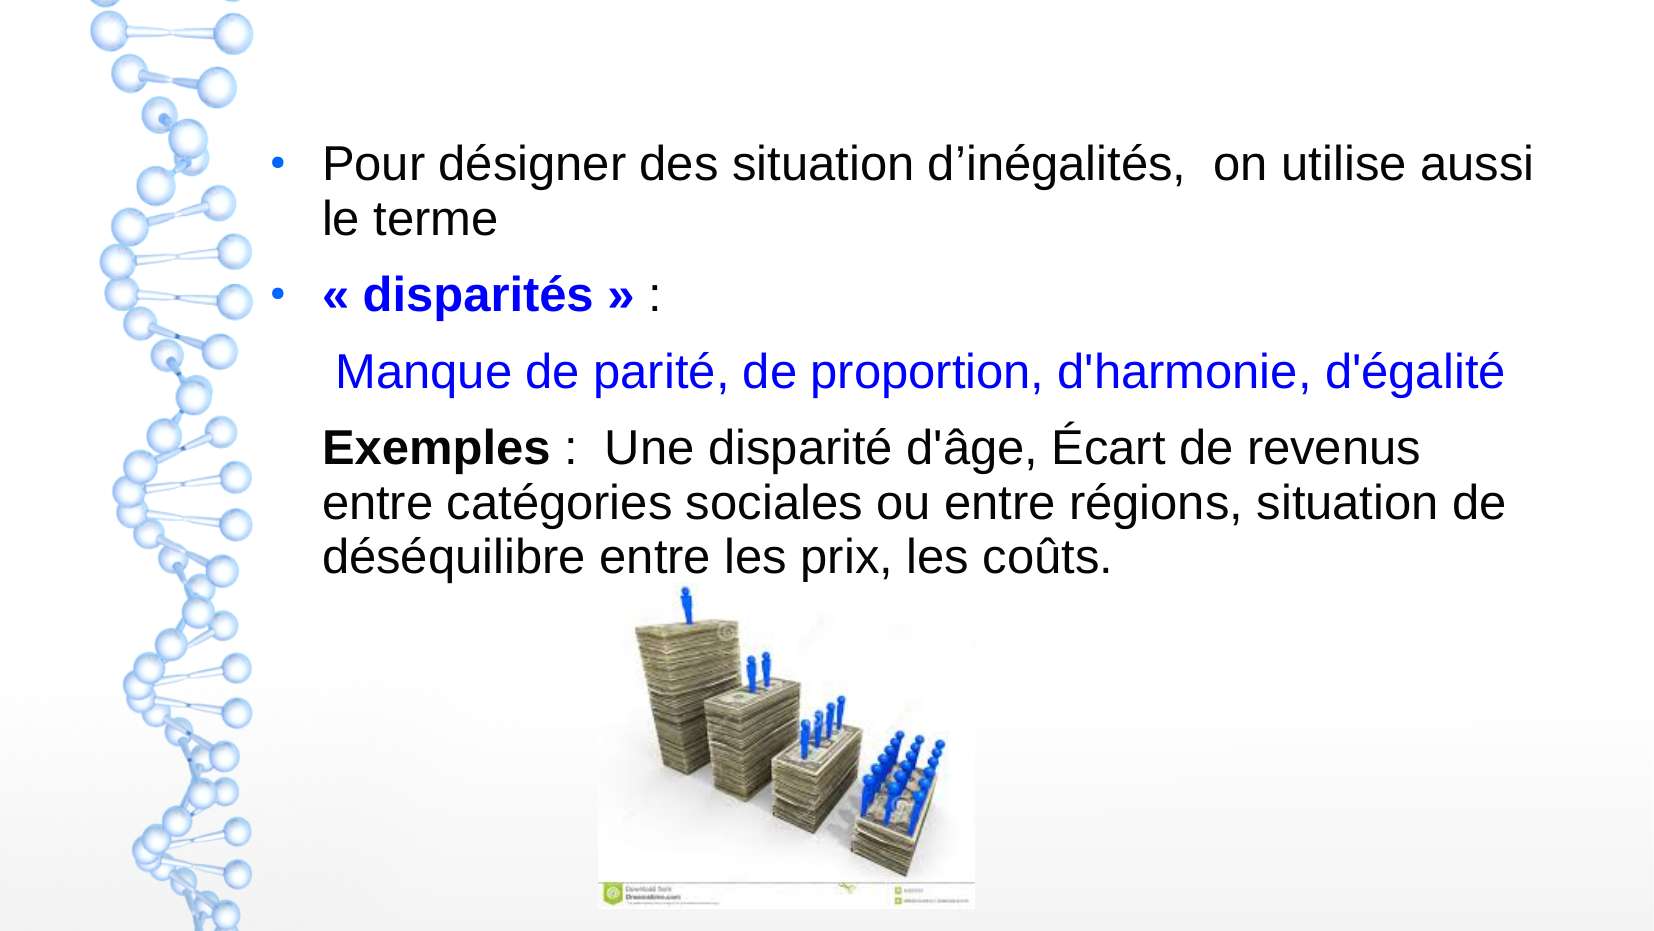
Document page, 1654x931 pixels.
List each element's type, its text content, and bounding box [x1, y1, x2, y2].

list Pour désigner des situation d’inégalités, on utilise aussi le terme « disparités » : Manque de parité, de proportion, d'harmonie, d'égalité Exemples : Une disparité d'âge, Écart de revenus entre catégories sociales ou entre régions, situation de déséquilibre entre les prix, les coûts. [252, 60, 1540, 600]
picture [0, 0, 1654, 931]
